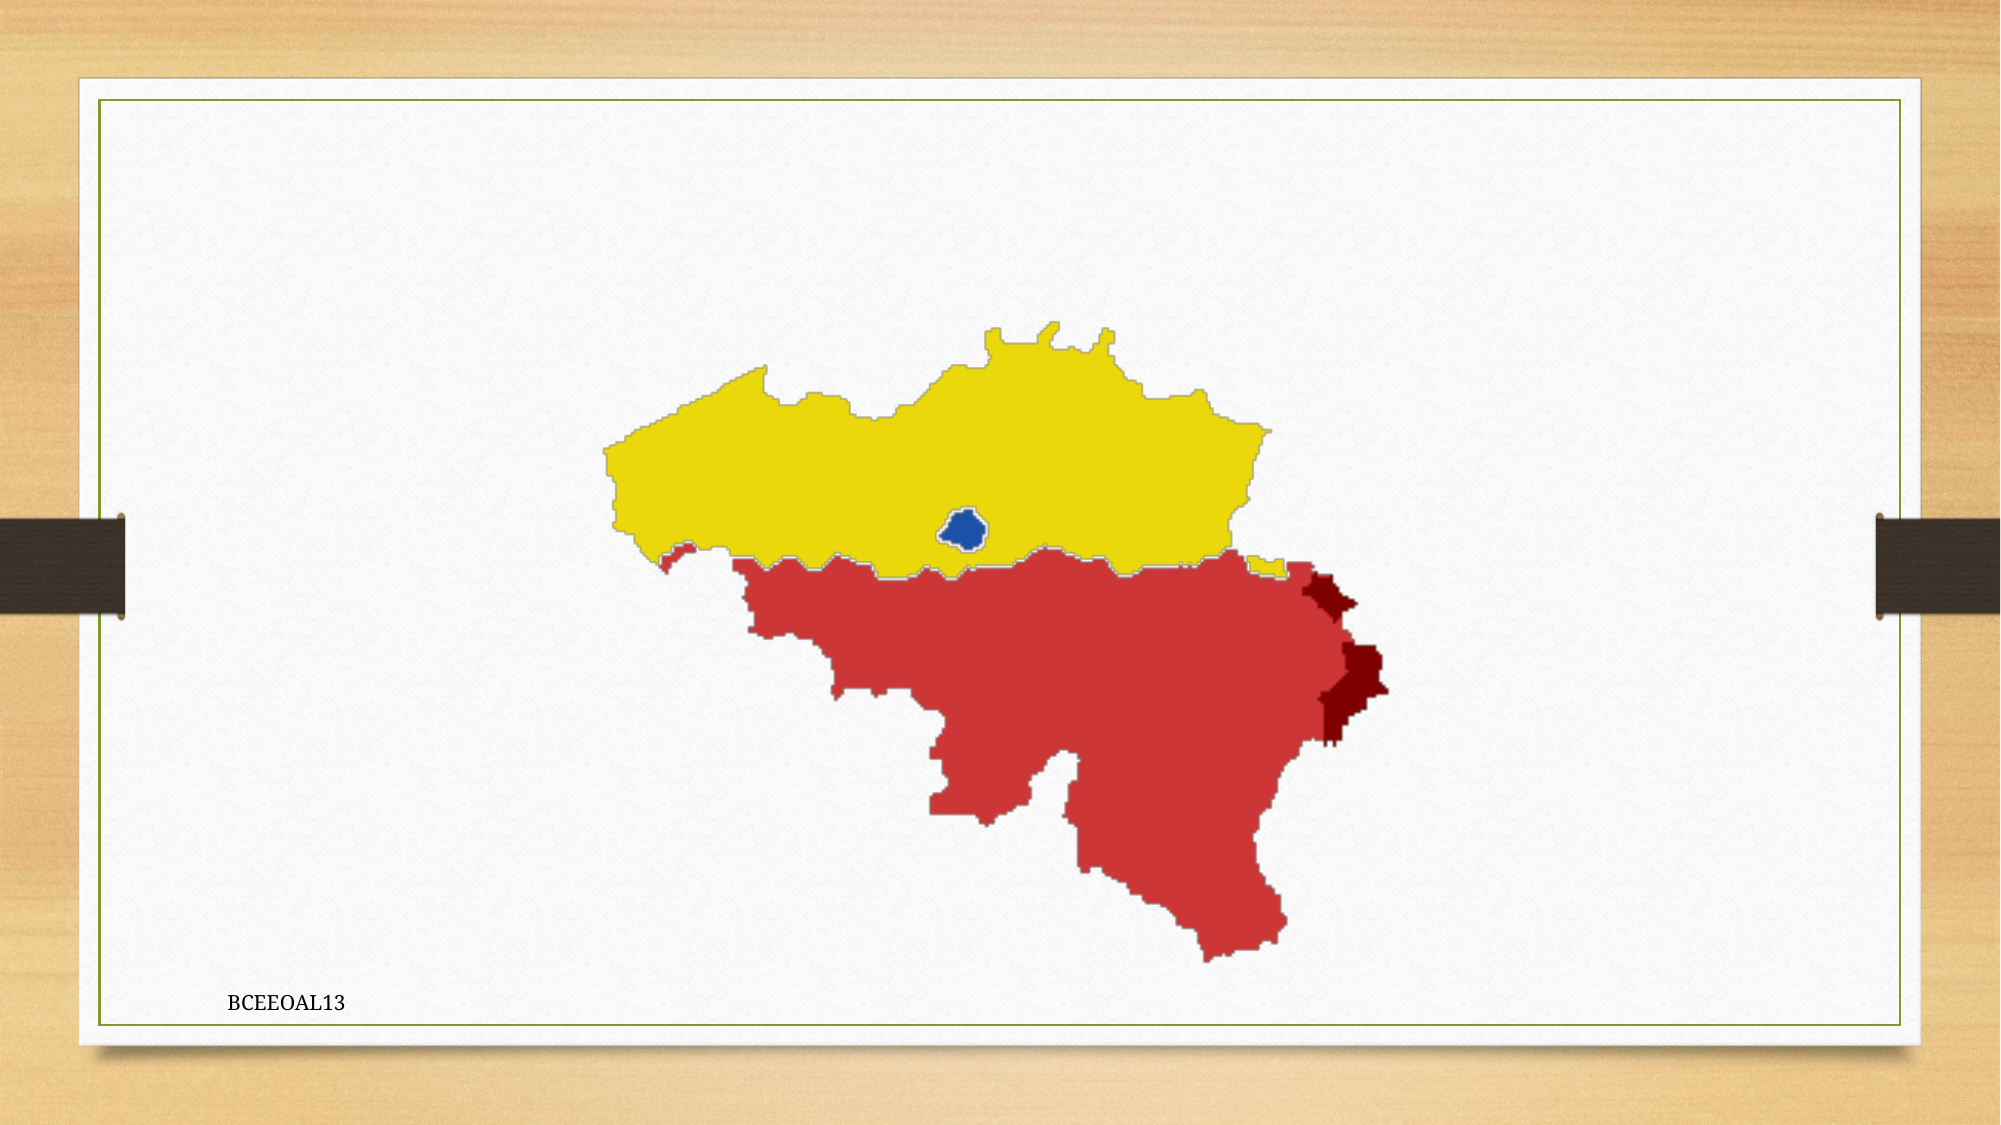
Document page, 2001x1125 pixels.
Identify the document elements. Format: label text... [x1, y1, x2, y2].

picture [580, 286, 1411, 988]
text_box BCEEOAL13 [212, 979, 1411, 1026]
